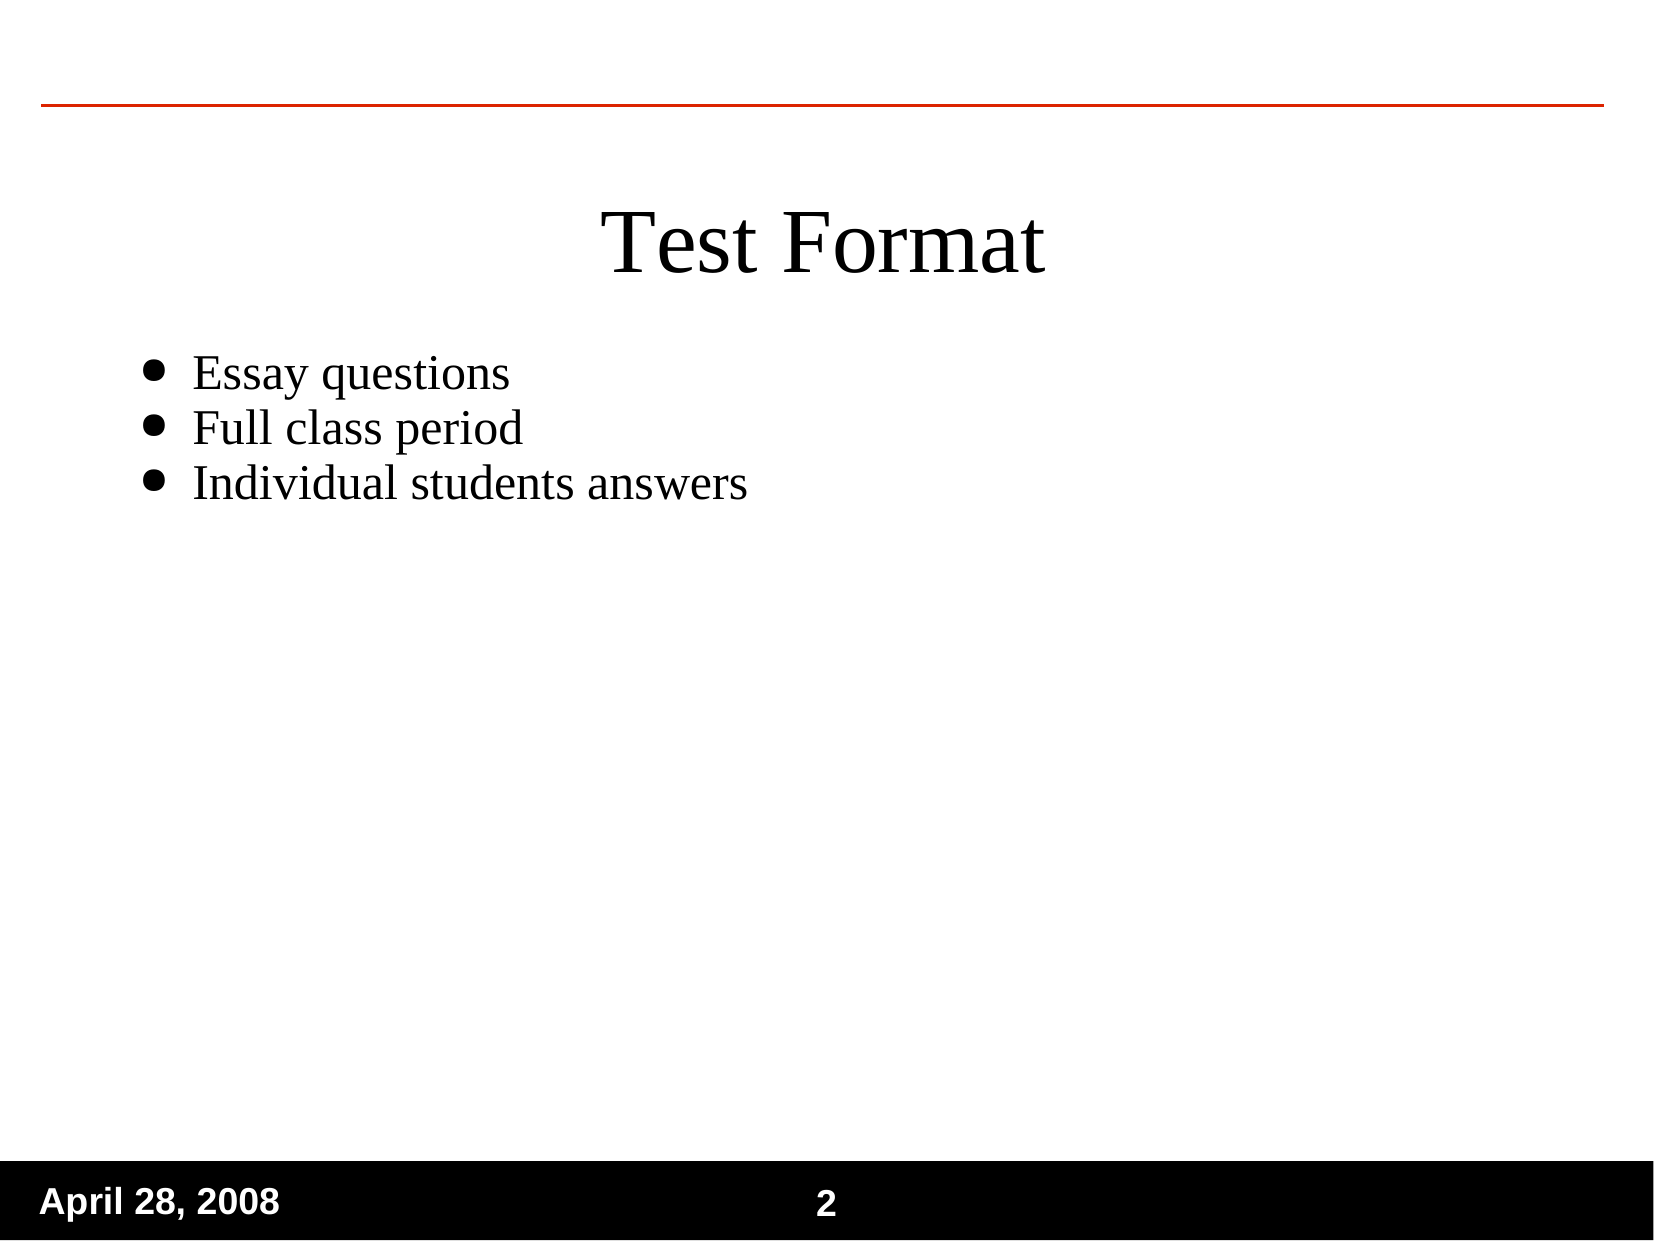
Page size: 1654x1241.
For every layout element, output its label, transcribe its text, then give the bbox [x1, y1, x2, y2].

title Test Format [117, 137, 1530, 346]
list Essay questions Full class period Individual students answers [121, 344, 1534, 1127]
